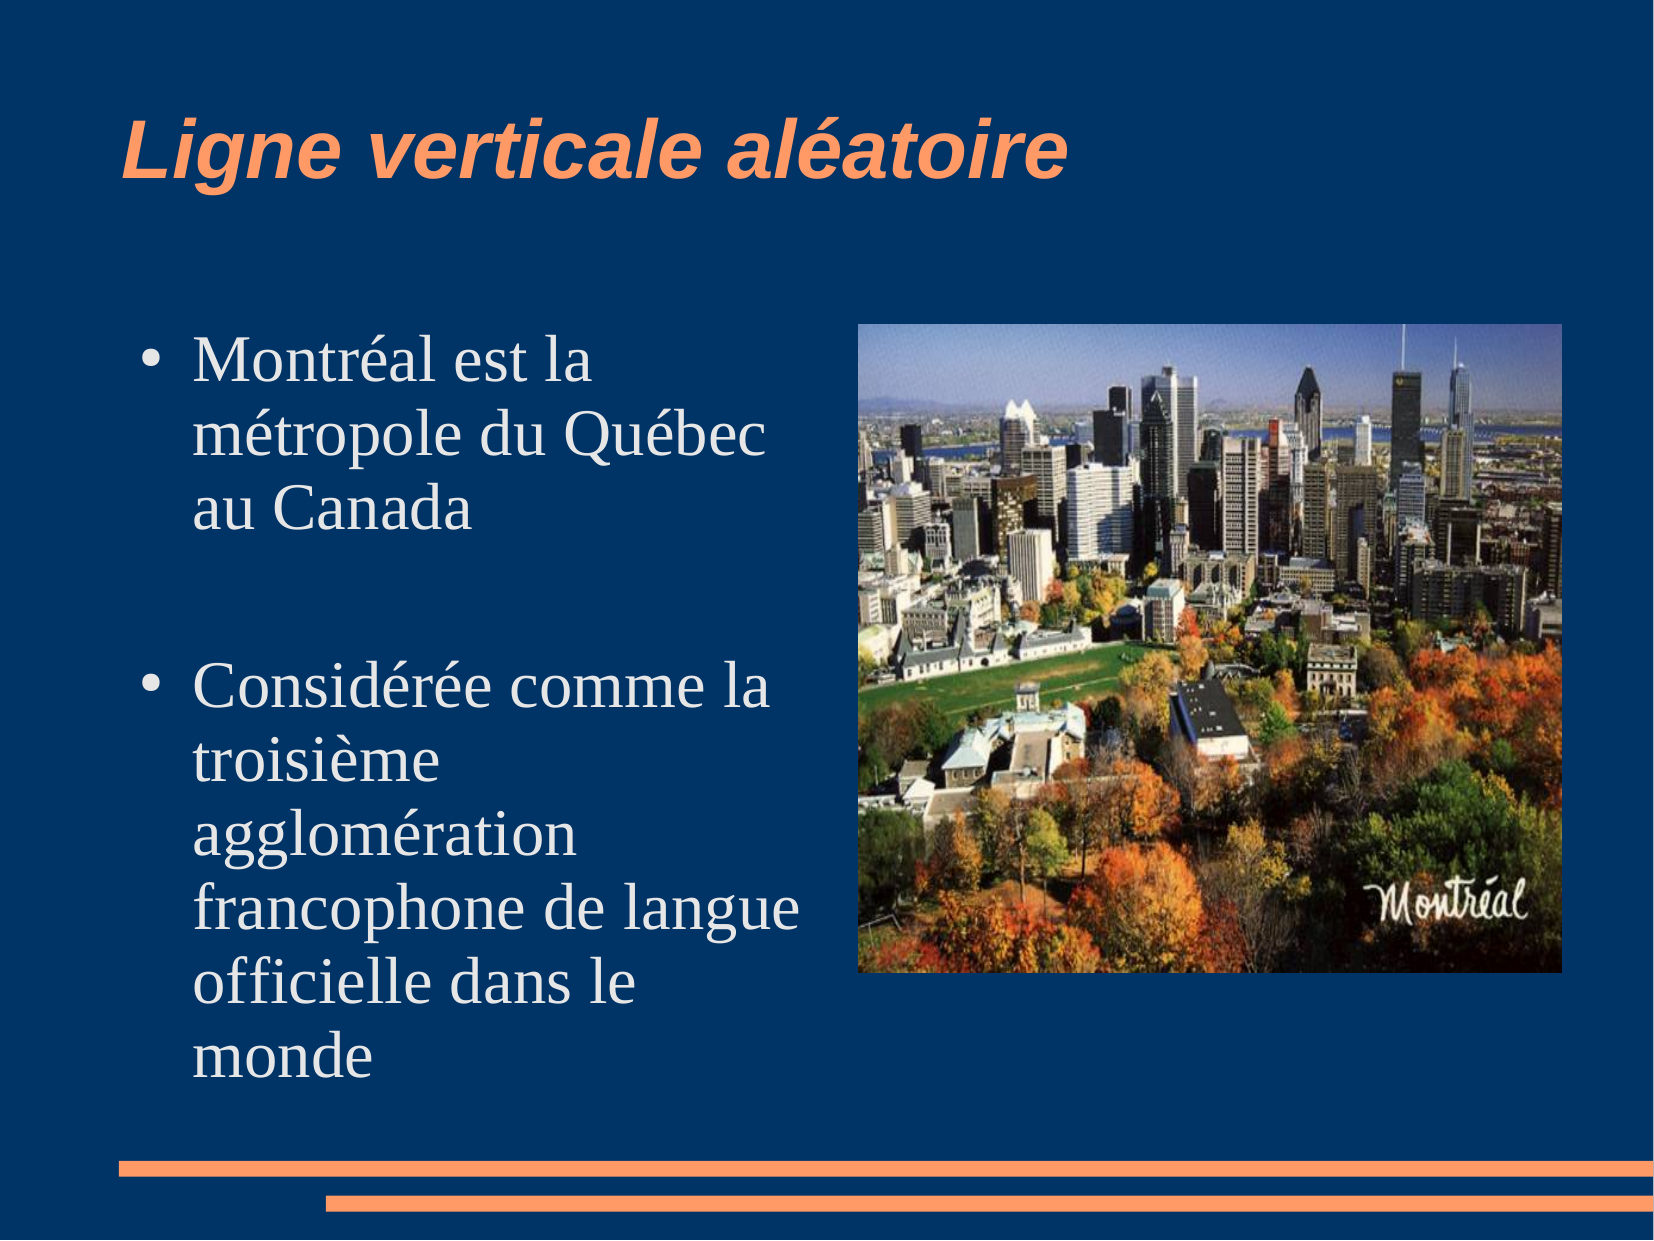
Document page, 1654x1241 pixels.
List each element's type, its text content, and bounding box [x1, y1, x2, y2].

title Ligne verticale aléatoire [121, 53, 1534, 246]
list Montréal est la métropole du Québec au Canada Considérée comme la troisième agglomération francophone de langue officielle dans le monde [121, 322, 824, 1118]
picture [858, 324, 1562, 973]
